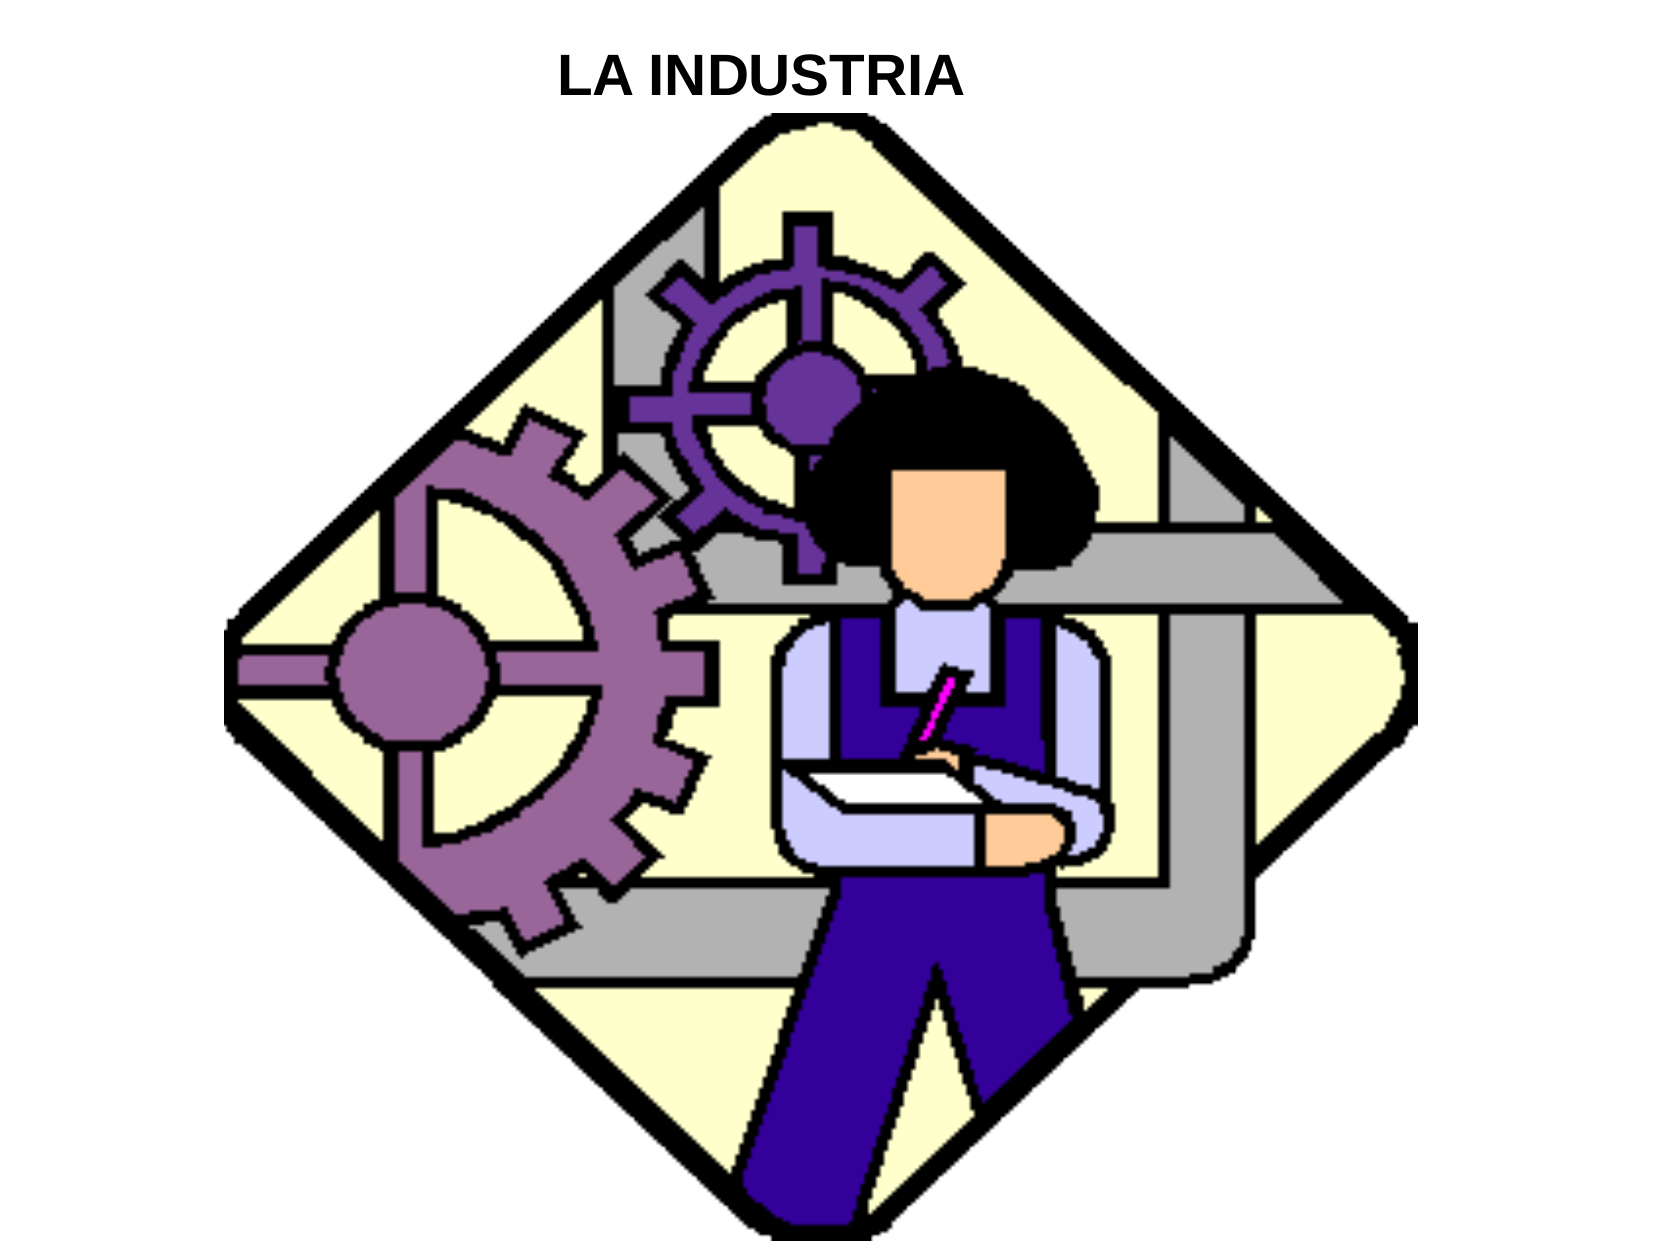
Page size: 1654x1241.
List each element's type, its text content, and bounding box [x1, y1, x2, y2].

picture [224, 113, 1418, 1241]
text_box LA INDUSTRIA [542, 35, 981, 113]
